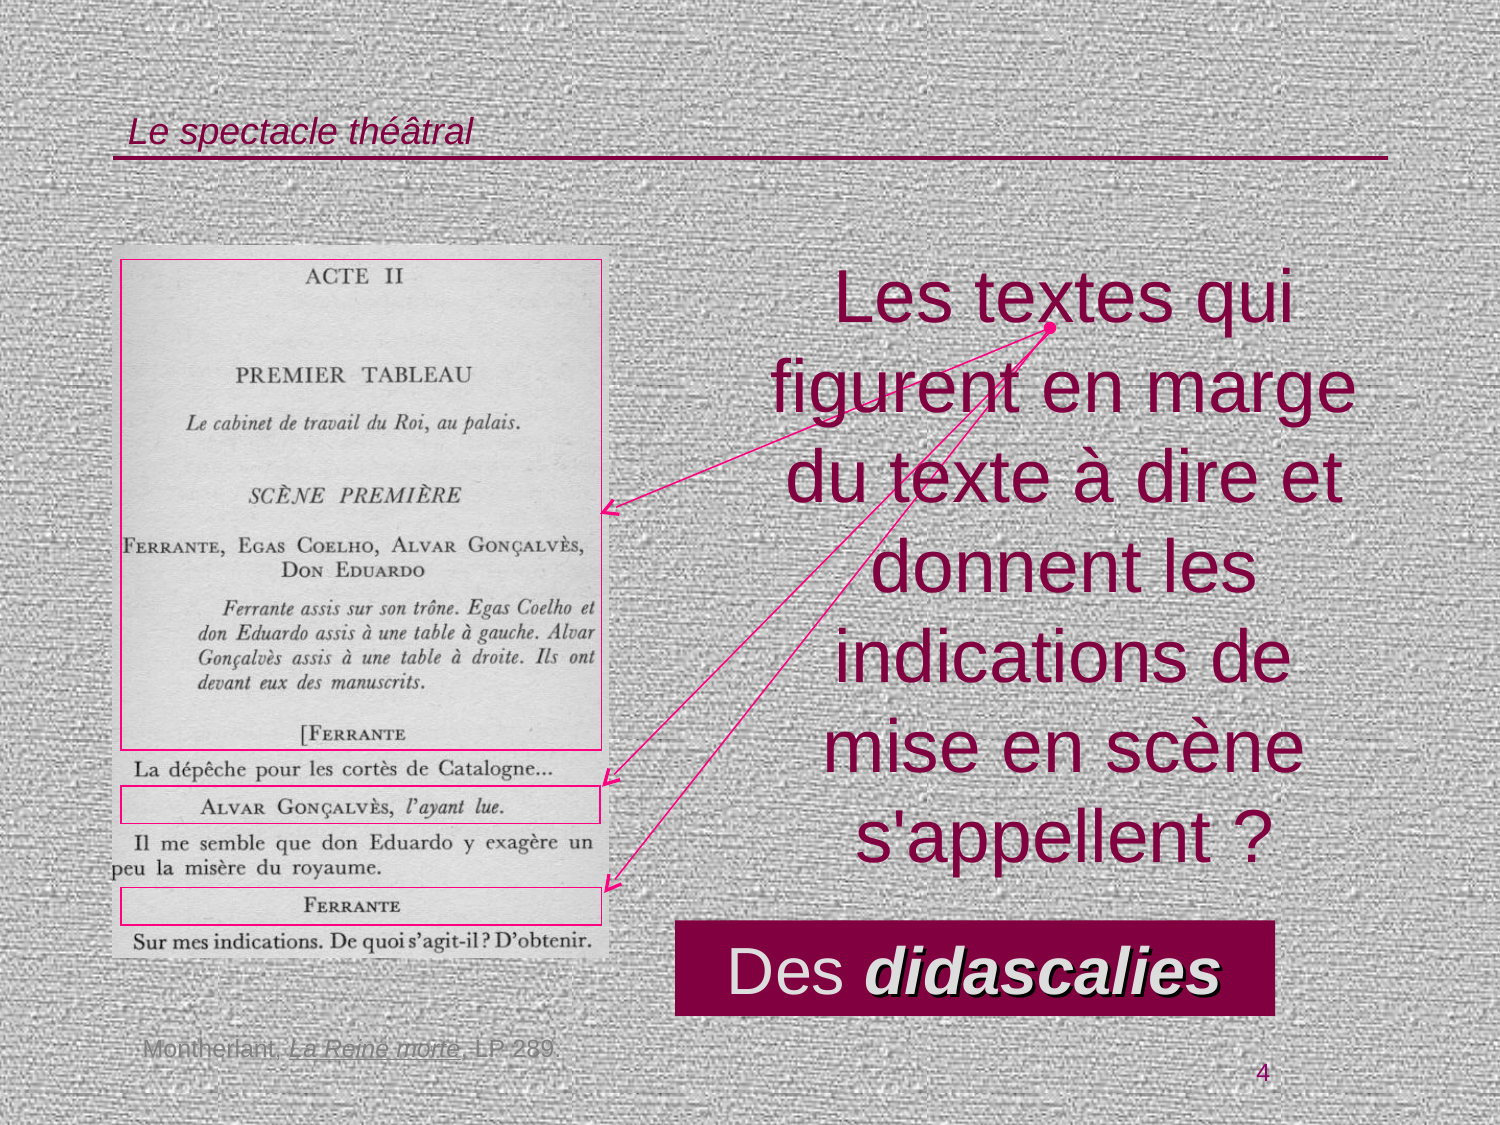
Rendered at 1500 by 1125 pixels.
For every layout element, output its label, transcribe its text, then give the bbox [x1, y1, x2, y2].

text_box Les textes qui figurent en marge du texte à dire et donnent les indications de mise en scène s'appellent ? [750, 239, 1380, 886]
picture [0, 0, 1500, 1125]
text_box Des didascalies [675, 920, 1276, 1016]
text_box Montherlant, La Reine morte, LP 289. [85, 1025, 619, 1071]
